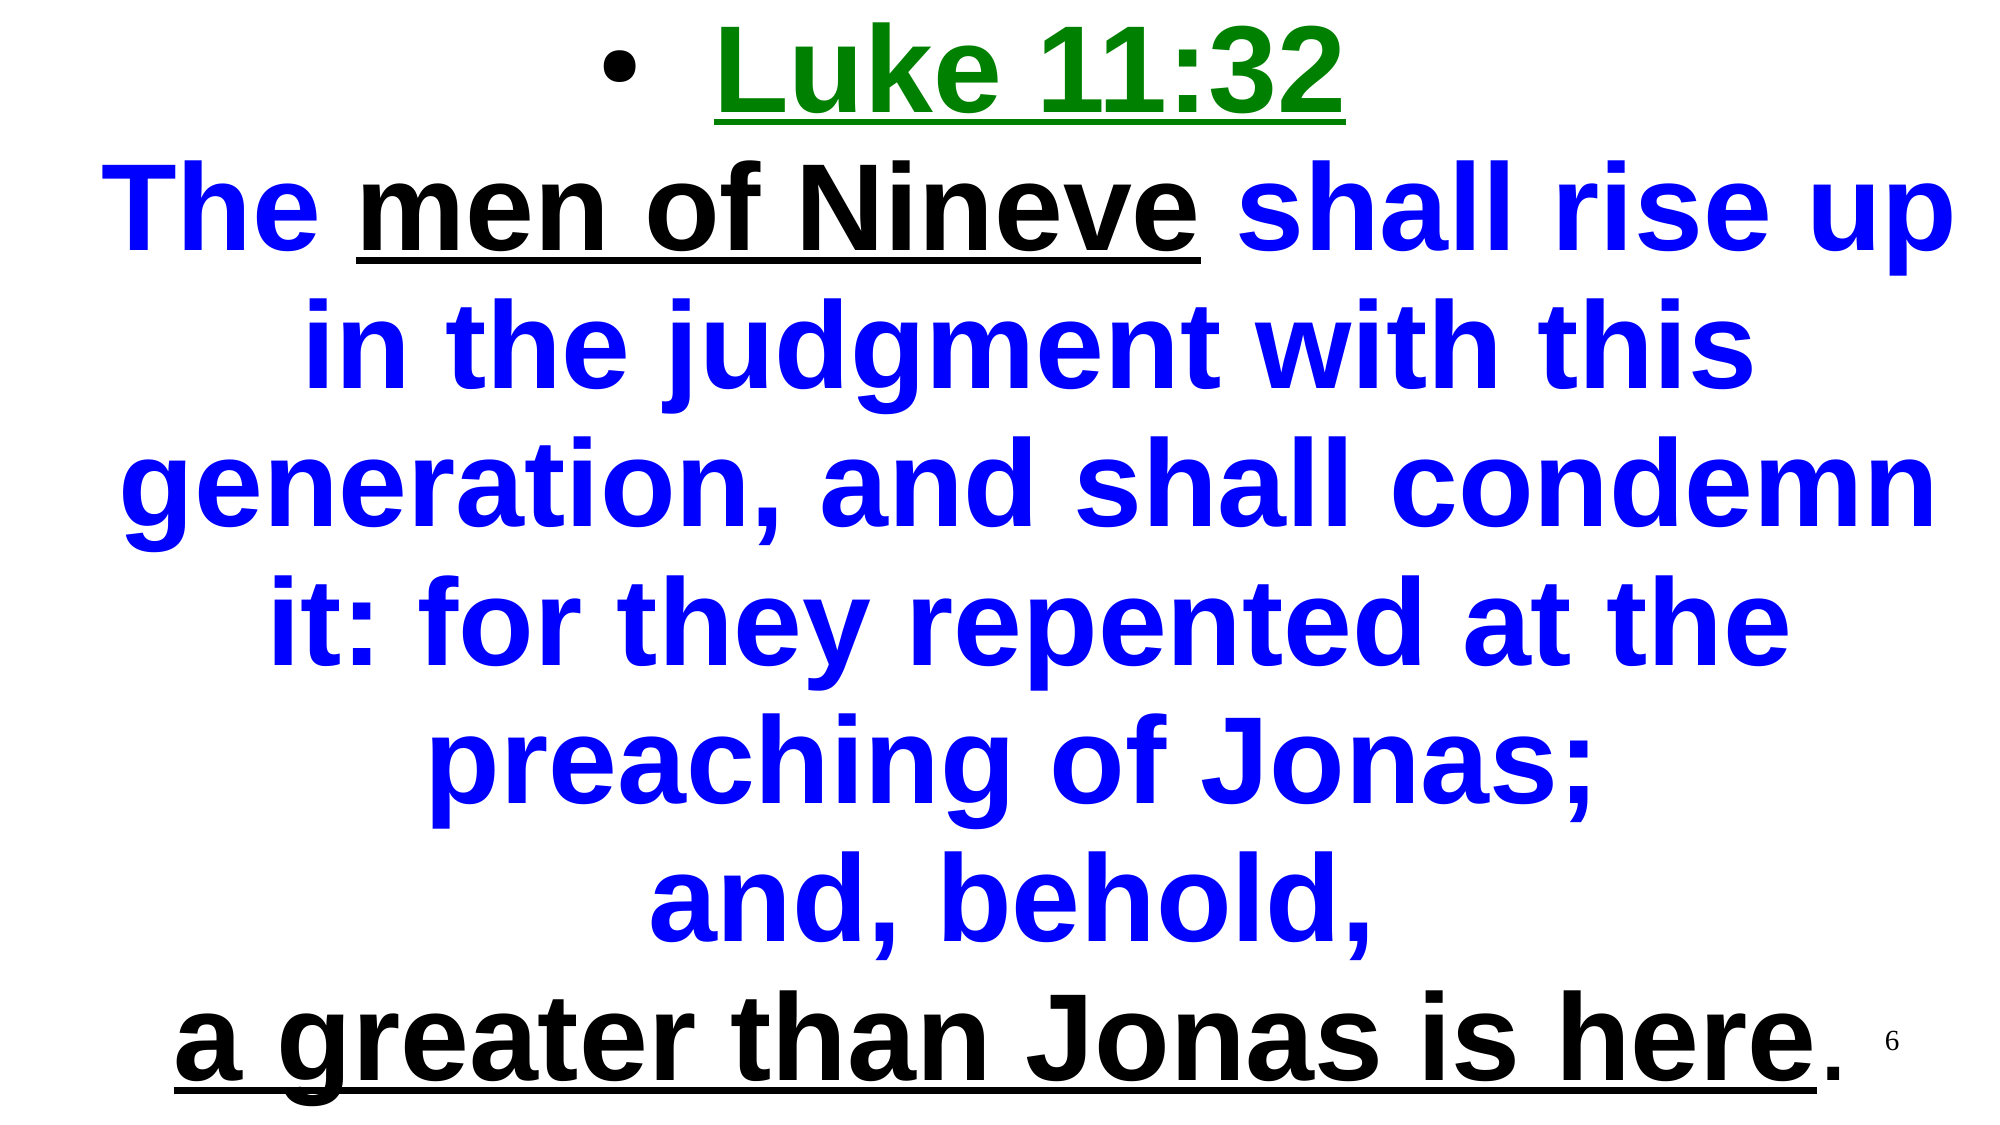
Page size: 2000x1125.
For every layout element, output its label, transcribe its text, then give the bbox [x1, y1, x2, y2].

list Luke 11:32 The men of Nineve shall rise up in the judgment with this generation, and shall condemn it: for they repented at the preaching of Jonas; and, behold, a greater than Jonas is here. [0, 0, 1996, 1123]
